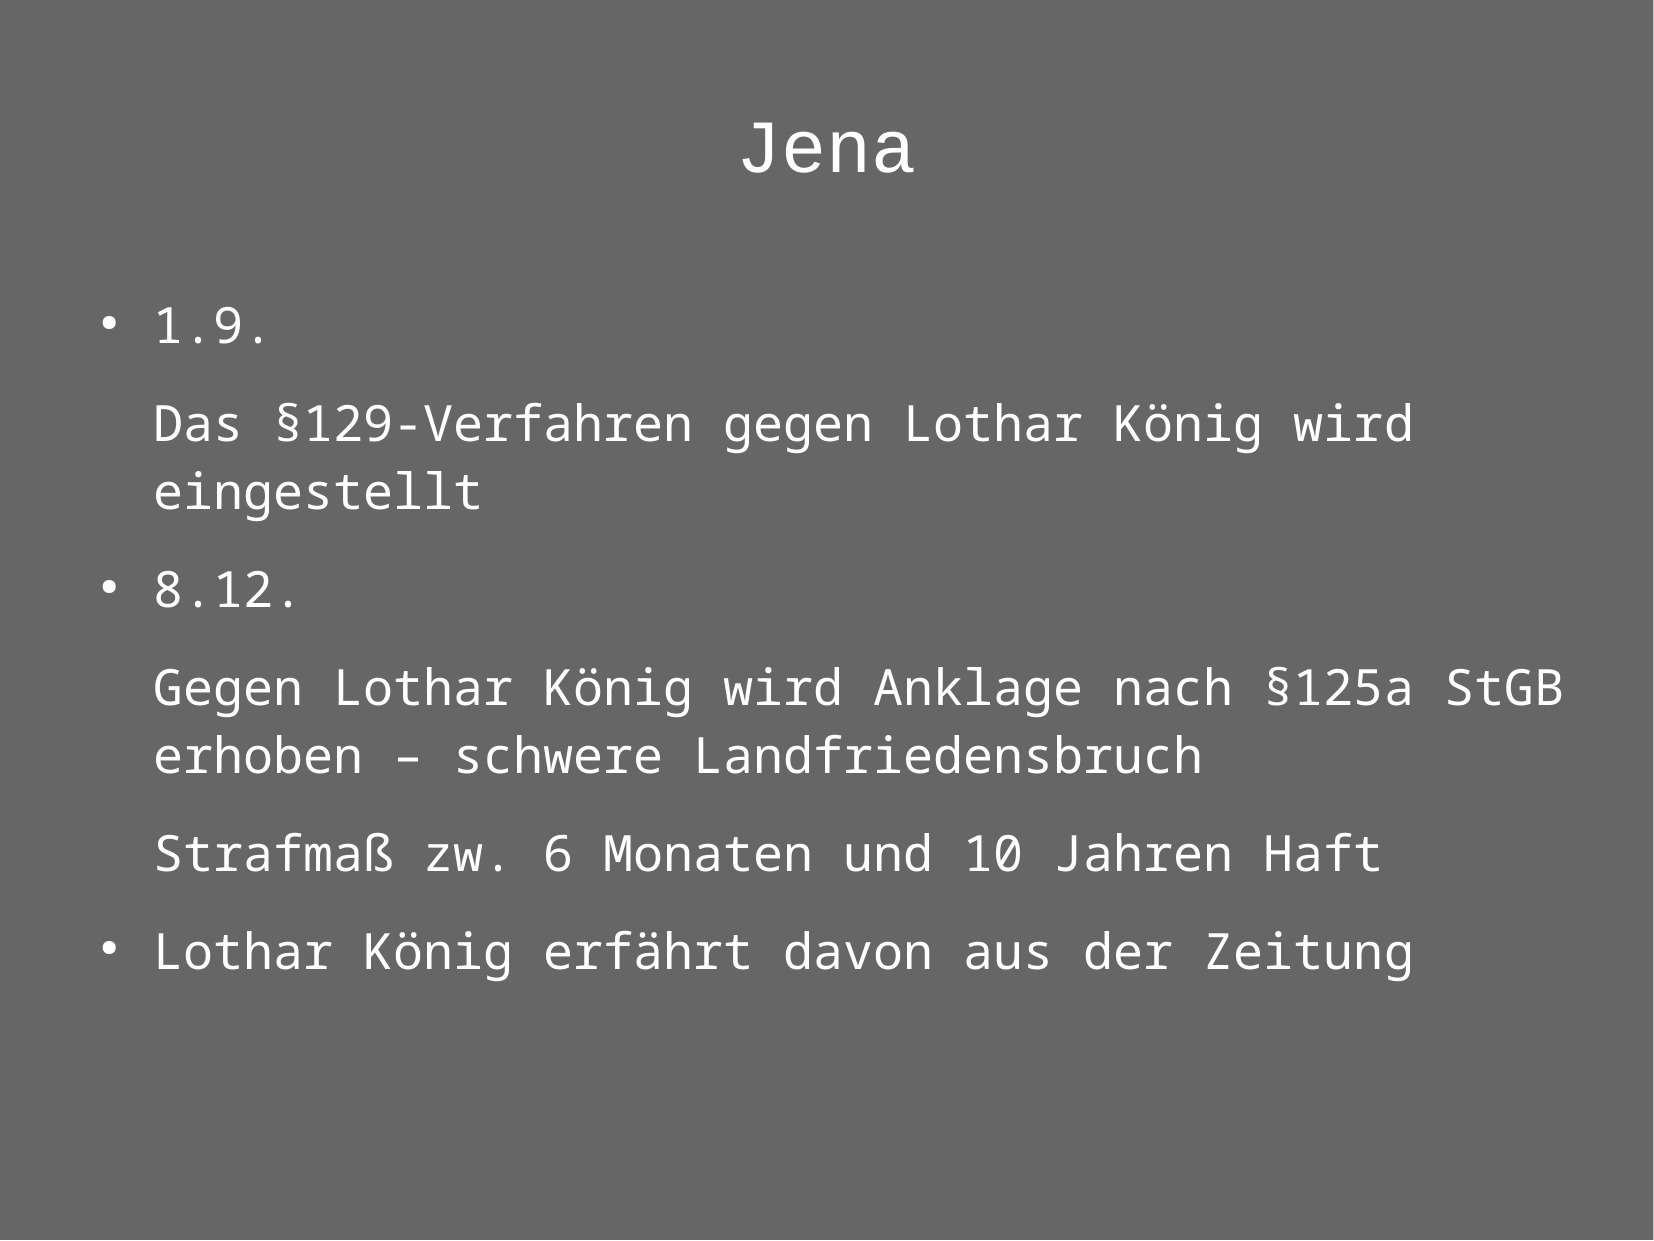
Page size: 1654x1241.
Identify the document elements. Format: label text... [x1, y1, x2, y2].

title Jena [82, 56, 1571, 250]
list 1.9. Das §129-Verfahren gegen Lothar König wird eingestellt 8.12. Gegen Lothar König wird Anklage nach §125a StGB erhoben – schwere Landfriedensbruch Strafmaß zw. 6 Monaten und 10 Jahren Haft Lothar König erfährt davon aus der Zeitung [82, 290, 1571, 1094]
